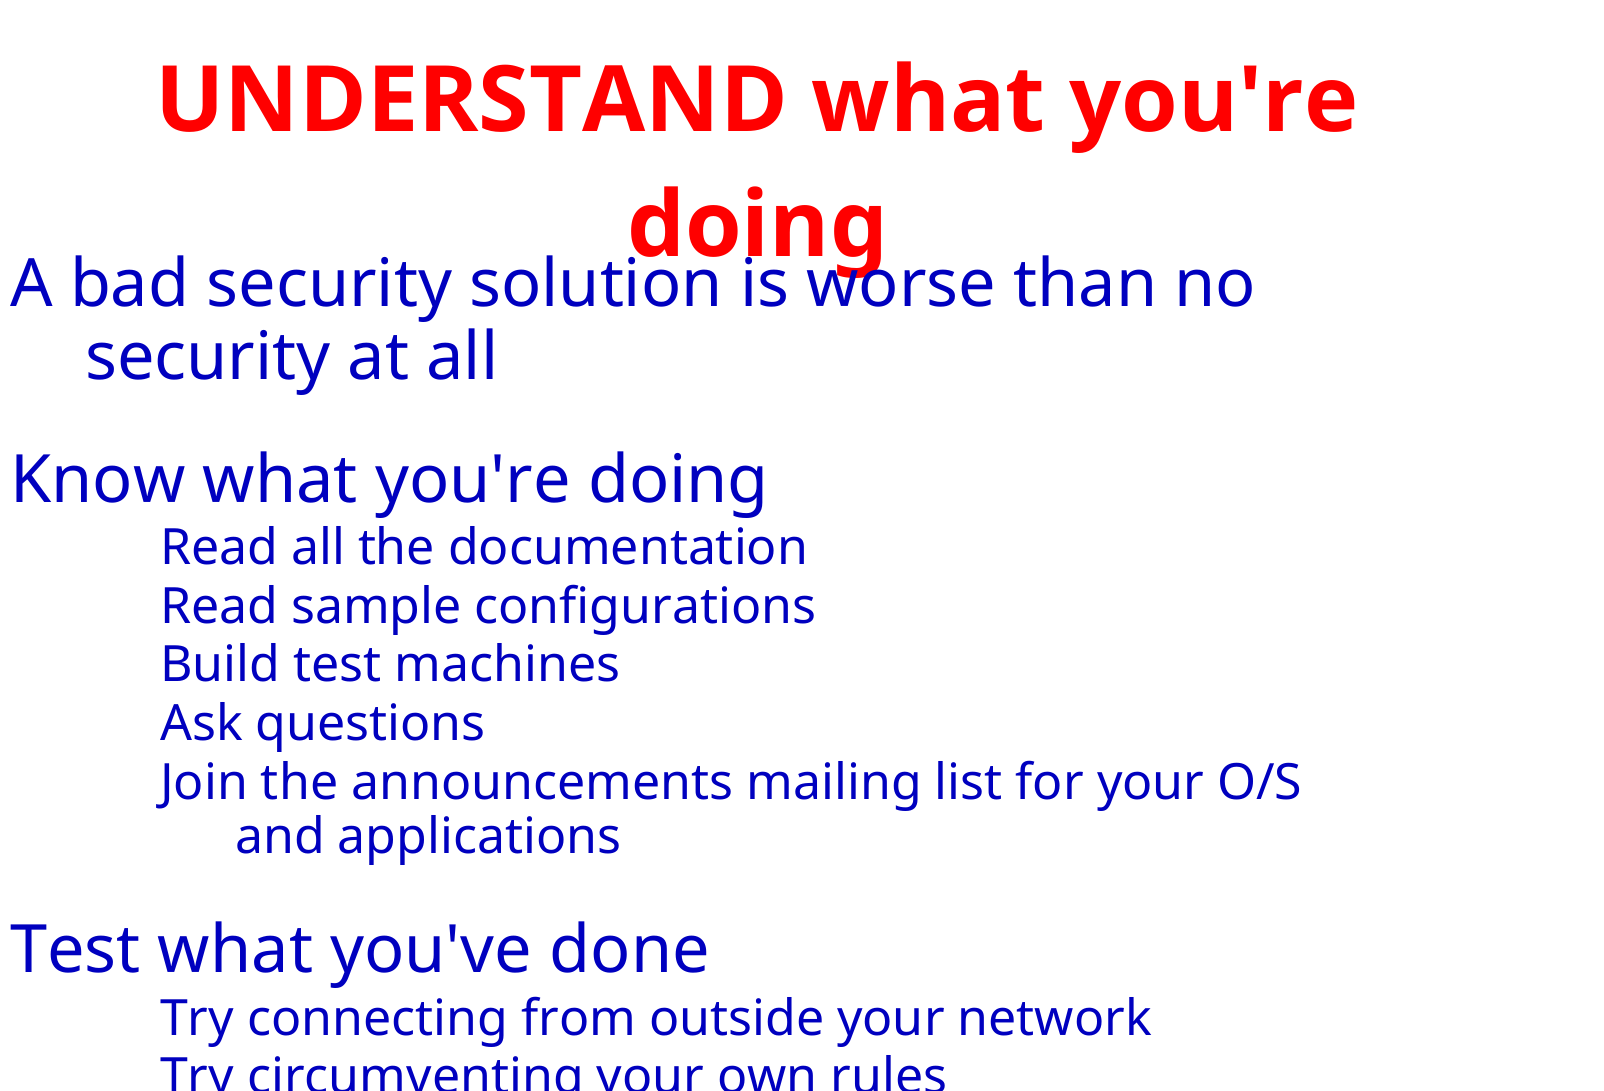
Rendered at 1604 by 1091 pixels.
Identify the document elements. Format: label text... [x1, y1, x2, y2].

title UNDERSTAND what you're doing [32, 33, 1484, 144]
list A bad security solution is worse than no security at all Know what you're doing Read all the documentation Read sample configurations Build test machines Ask questions Join the announcements mailing list for your O/S and applications Test what you've done Try connecting from outside your network Try circumventing your own rules [10, 248, 1329, 1091]
